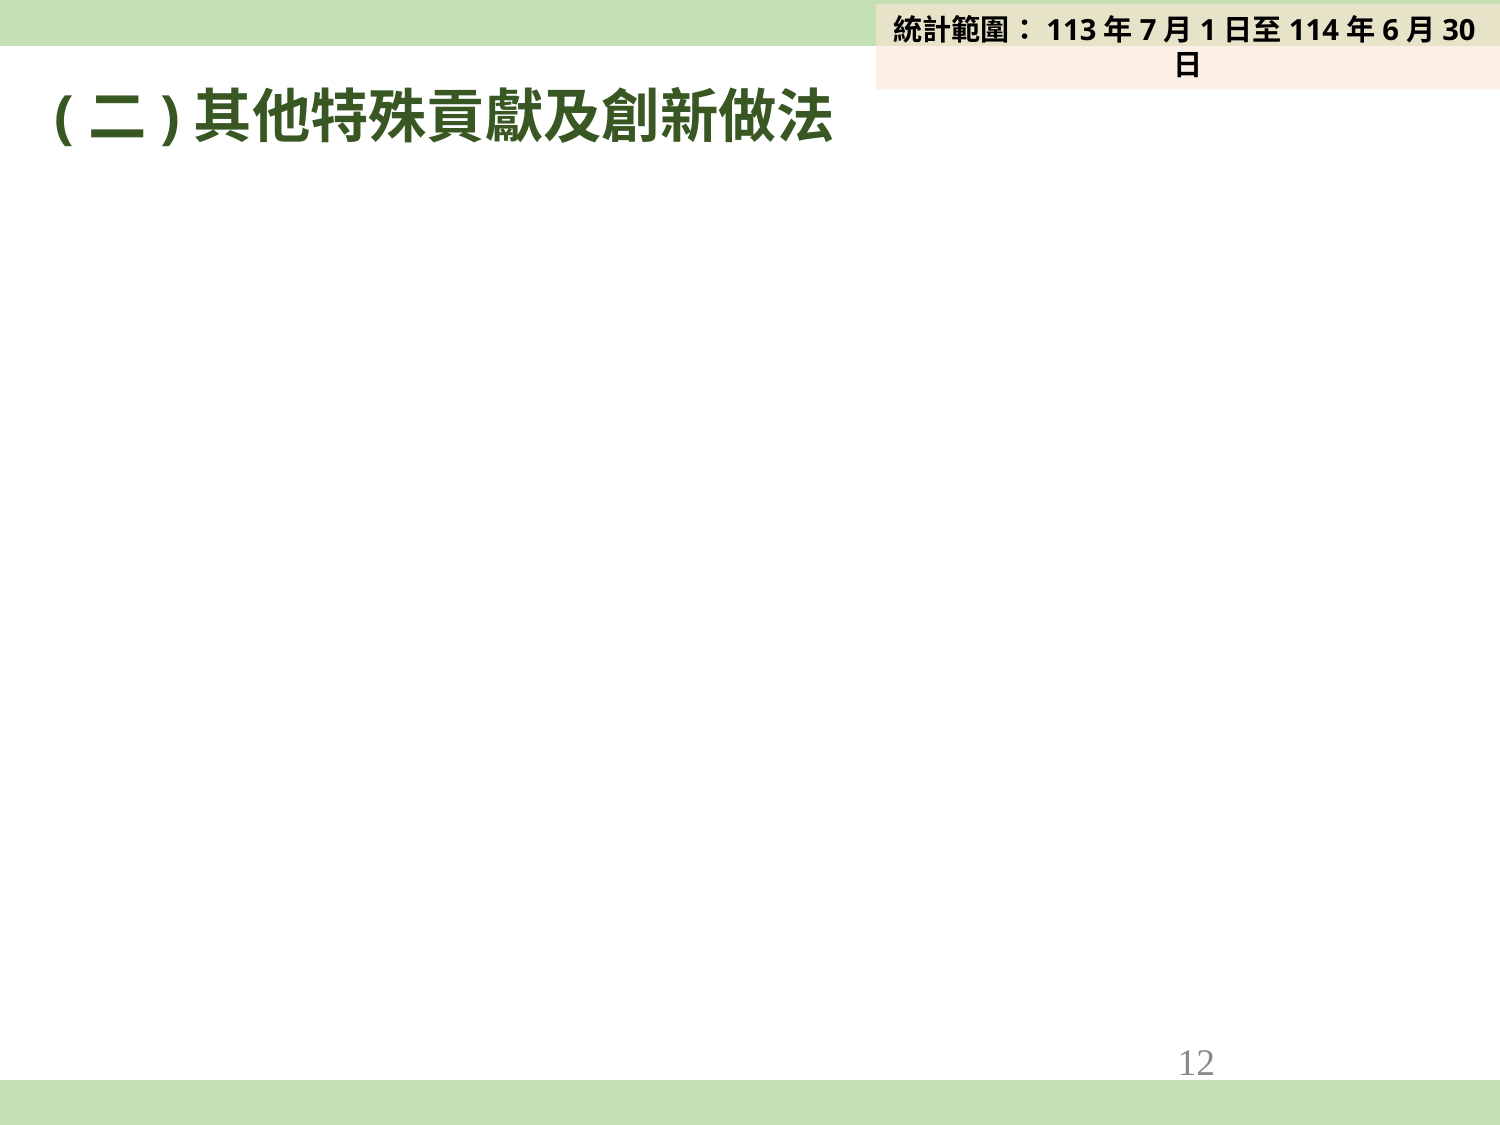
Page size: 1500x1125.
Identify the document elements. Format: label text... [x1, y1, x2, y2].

text_box [1162, 1030, 1500, 1091]
text_box (二)其他特殊貢獻及創新做法 [39, 71, 850, 156]
